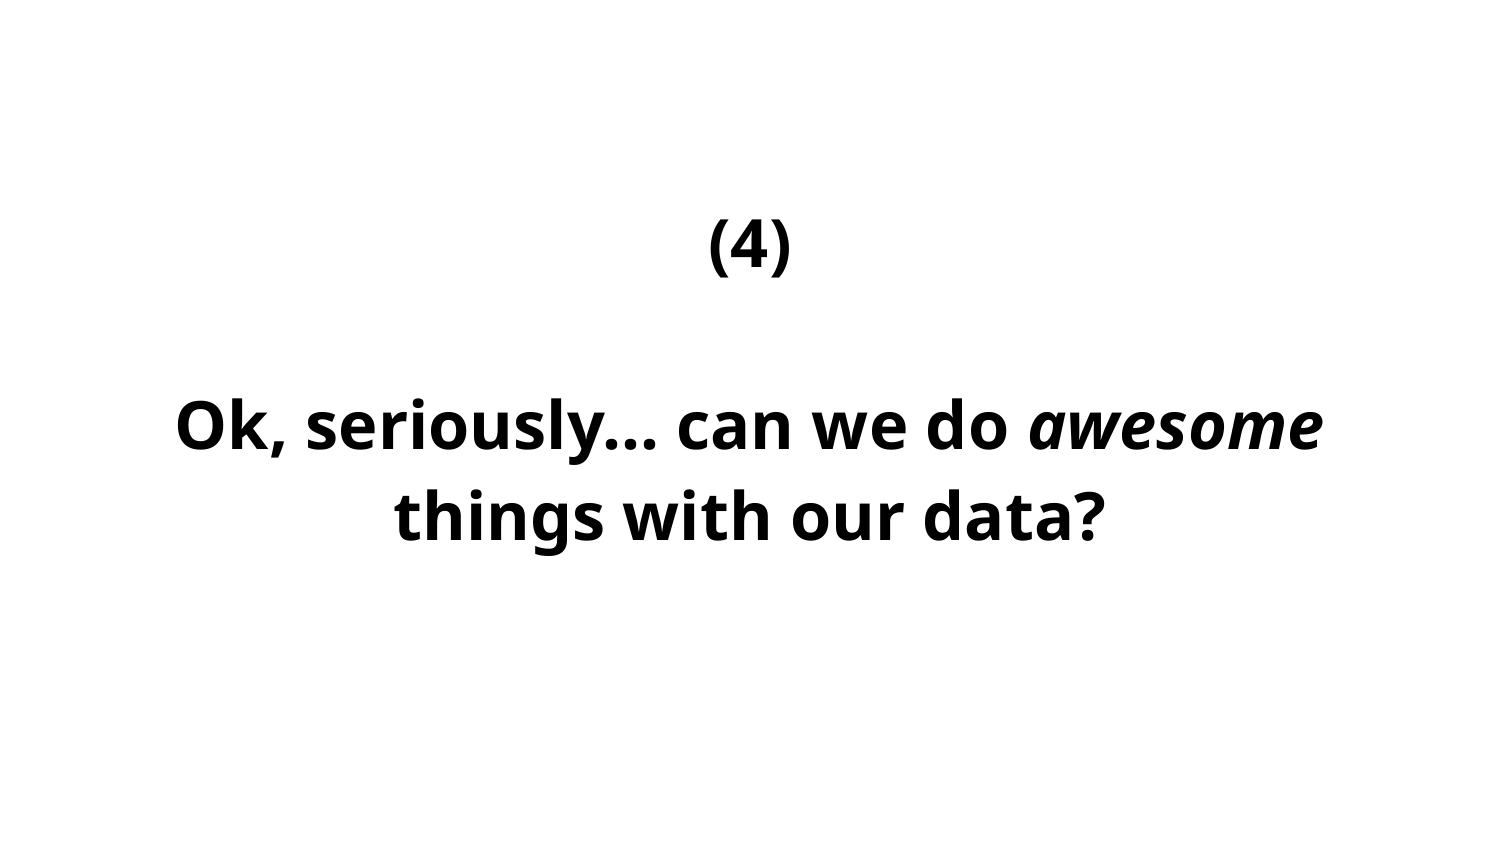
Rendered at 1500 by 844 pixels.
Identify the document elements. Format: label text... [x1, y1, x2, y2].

subtitle (4) Ok, seriously... can we do awesome things with our data? [112, 82, 1388, 674]
